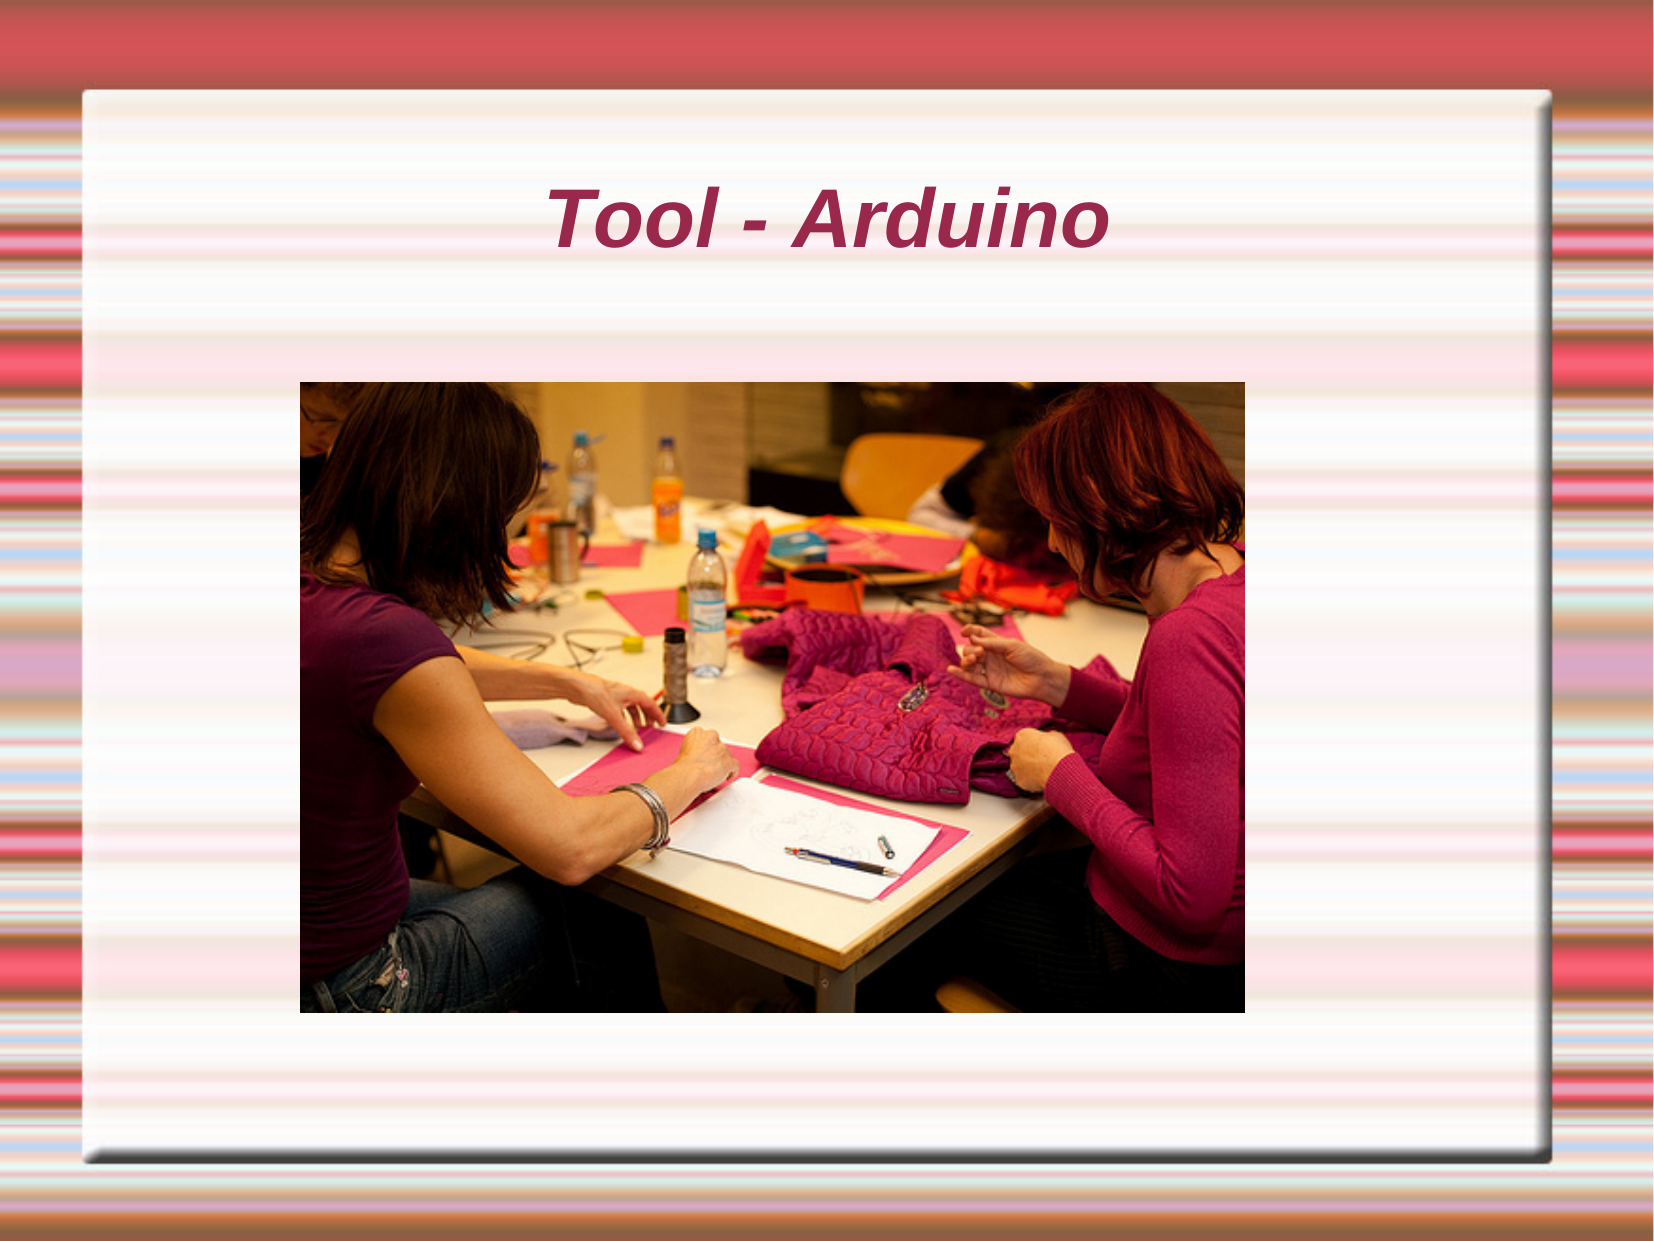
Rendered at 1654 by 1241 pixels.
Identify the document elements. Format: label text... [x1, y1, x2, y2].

picture [0, 0, 1654, 1241]
title Tool - Arduino [121, 114, 1534, 322]
